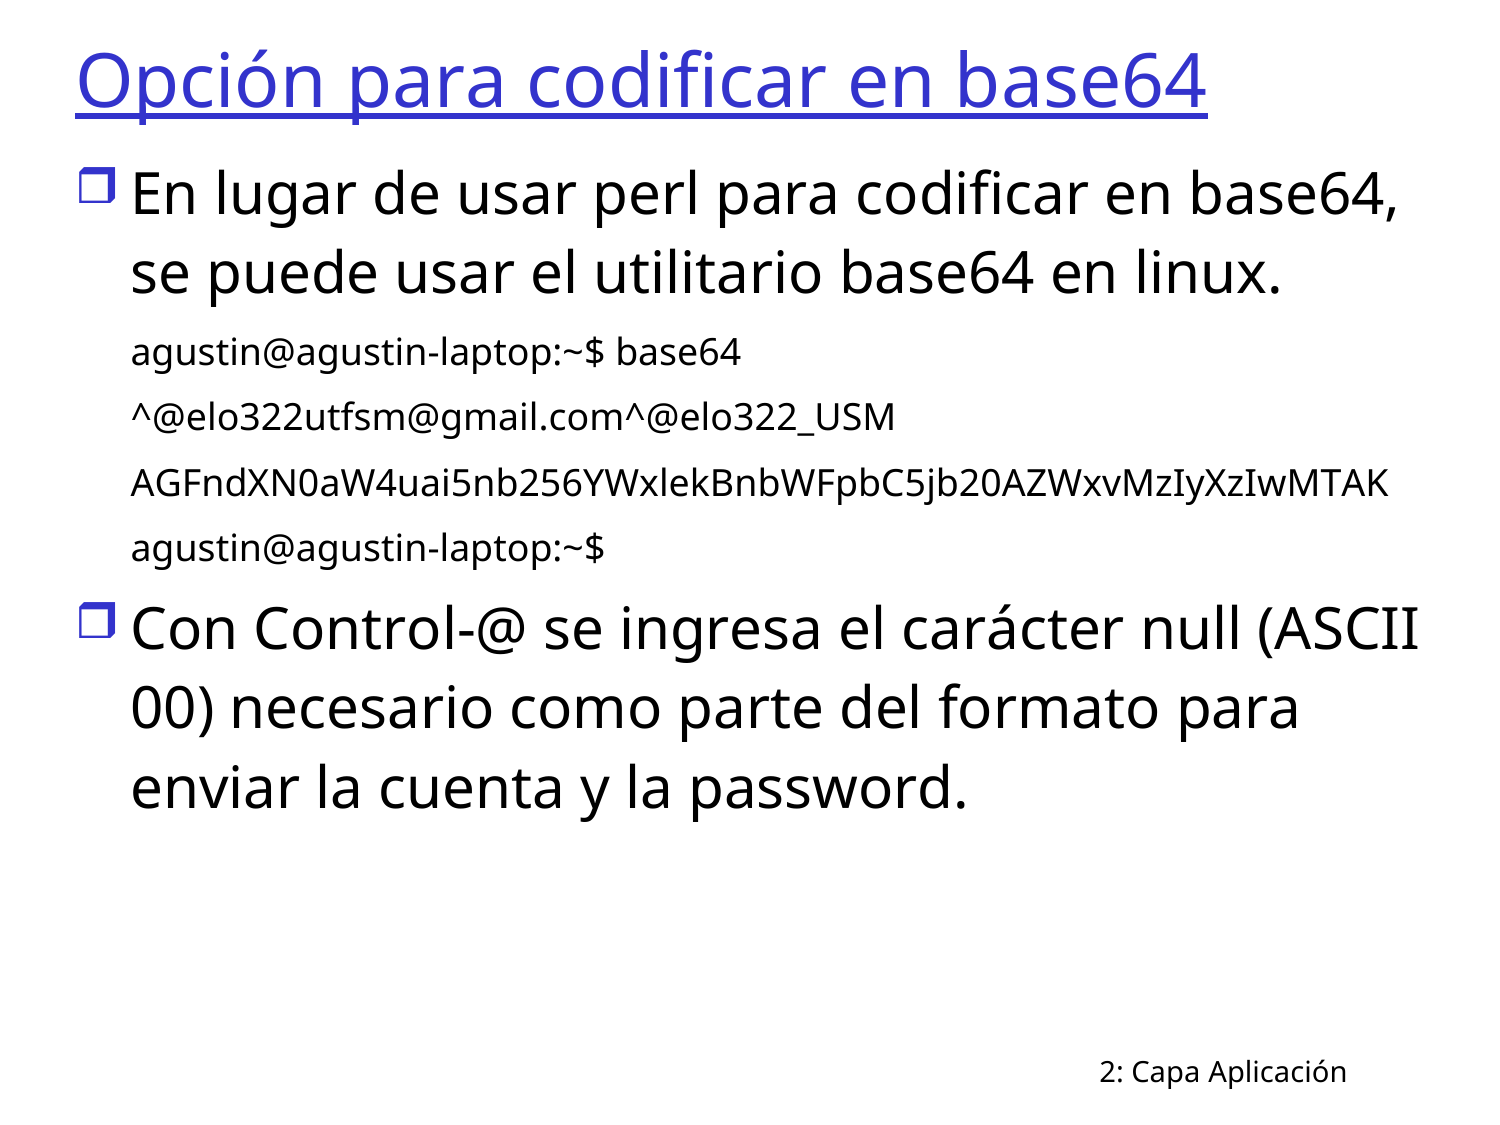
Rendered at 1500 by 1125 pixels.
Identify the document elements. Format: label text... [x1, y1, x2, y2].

title Opción para codificar en base64 [75, 30, 1426, 127]
list En lugar de usar perl para codificar en base64, se puede usar el utilitario base64 en linux. agustin@agustin-laptop:~$ base64 ^@elo322utfsm@gmail.com^@elo322_USM AGFndXN0aW4uai5nb256YWxlekBnbWFpbC5jb20AZWxvMzIyXzIwMTAK agustin@agustin-laptop:~$ Con Control-@ se ingresa el carácter null (ASCII 00) necesario como parte del formato para enviar la cuenta y la password. [75, 152, 1426, 1050]
